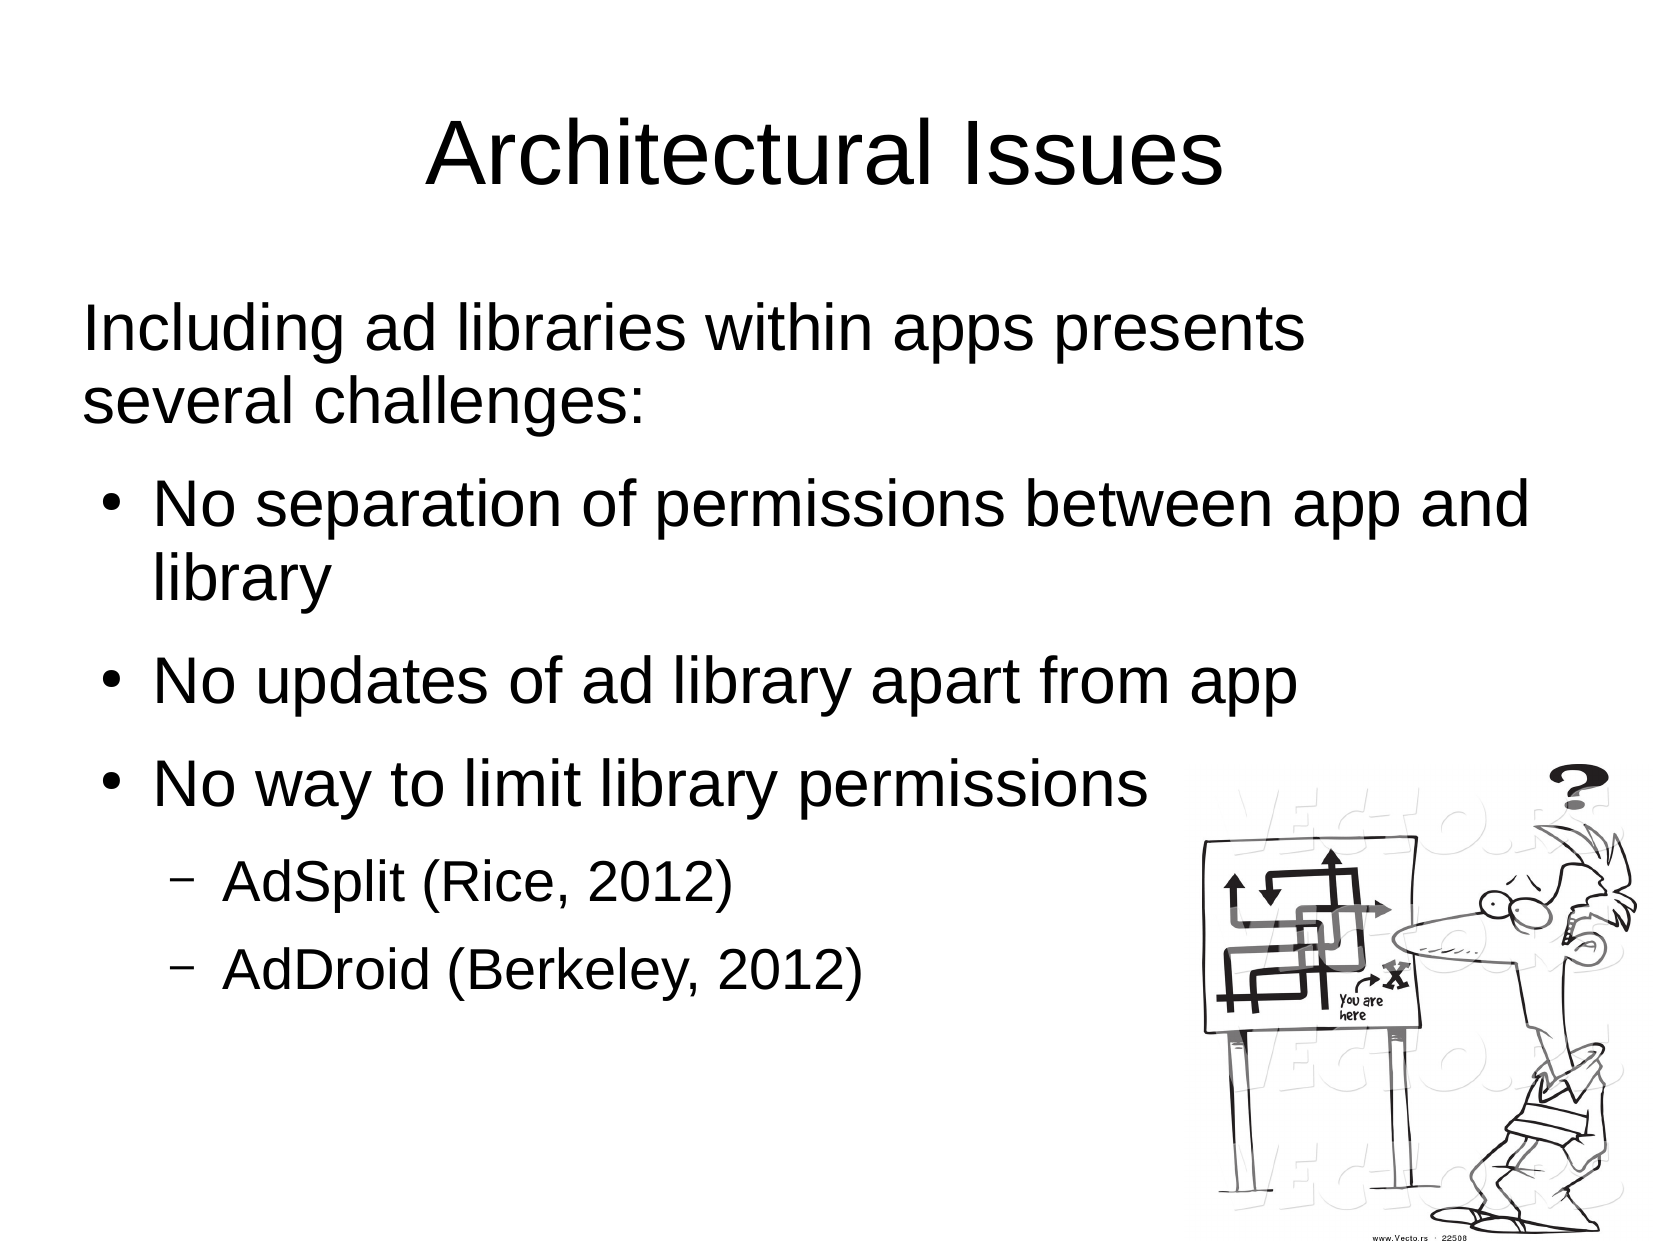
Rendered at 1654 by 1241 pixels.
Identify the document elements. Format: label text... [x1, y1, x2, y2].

title Architectural Issues [82, 49, 1571, 257]
list Including ad libraries within apps presents several challenges: No separation of permissions between app and library No updates of ad library apart from app No way to limit library permissions AdSplit (Rice, 2012) AdDroid (Berkeley, 2012) [82, 290, 1538, 1010]
picture [1184, 764, 1653, 1241]
